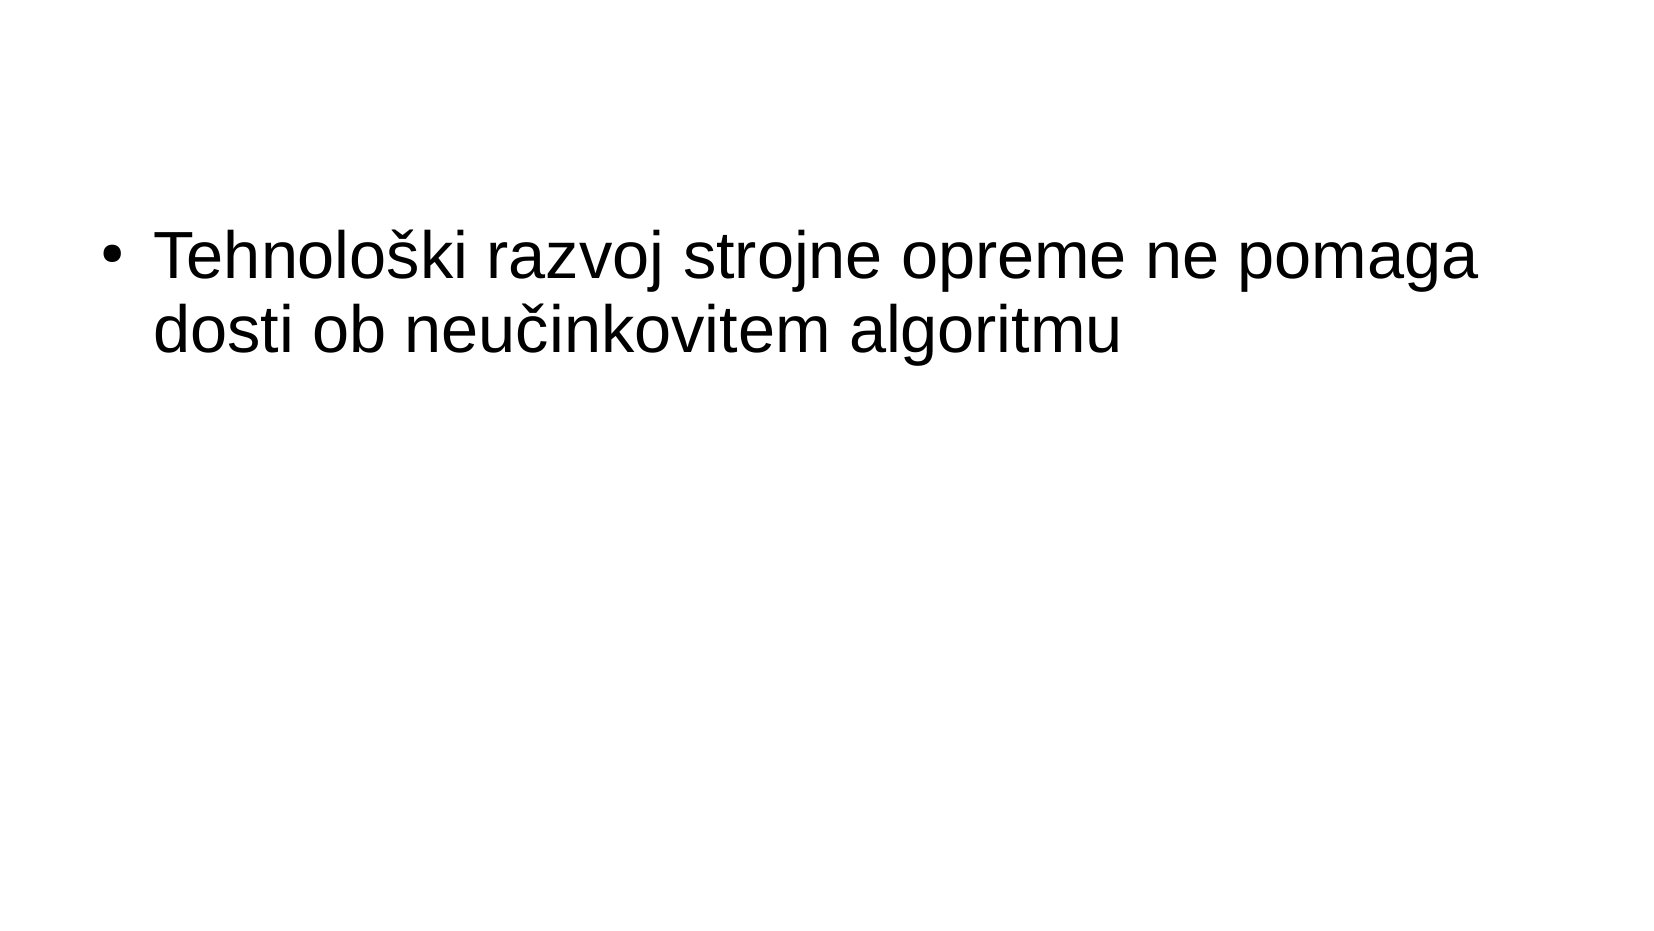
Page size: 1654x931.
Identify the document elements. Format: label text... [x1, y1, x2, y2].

list Tehnološki razvoj strojne opreme ne pomaga dosti ob neučinkovitem algoritmu [82, 217, 1571, 758]
